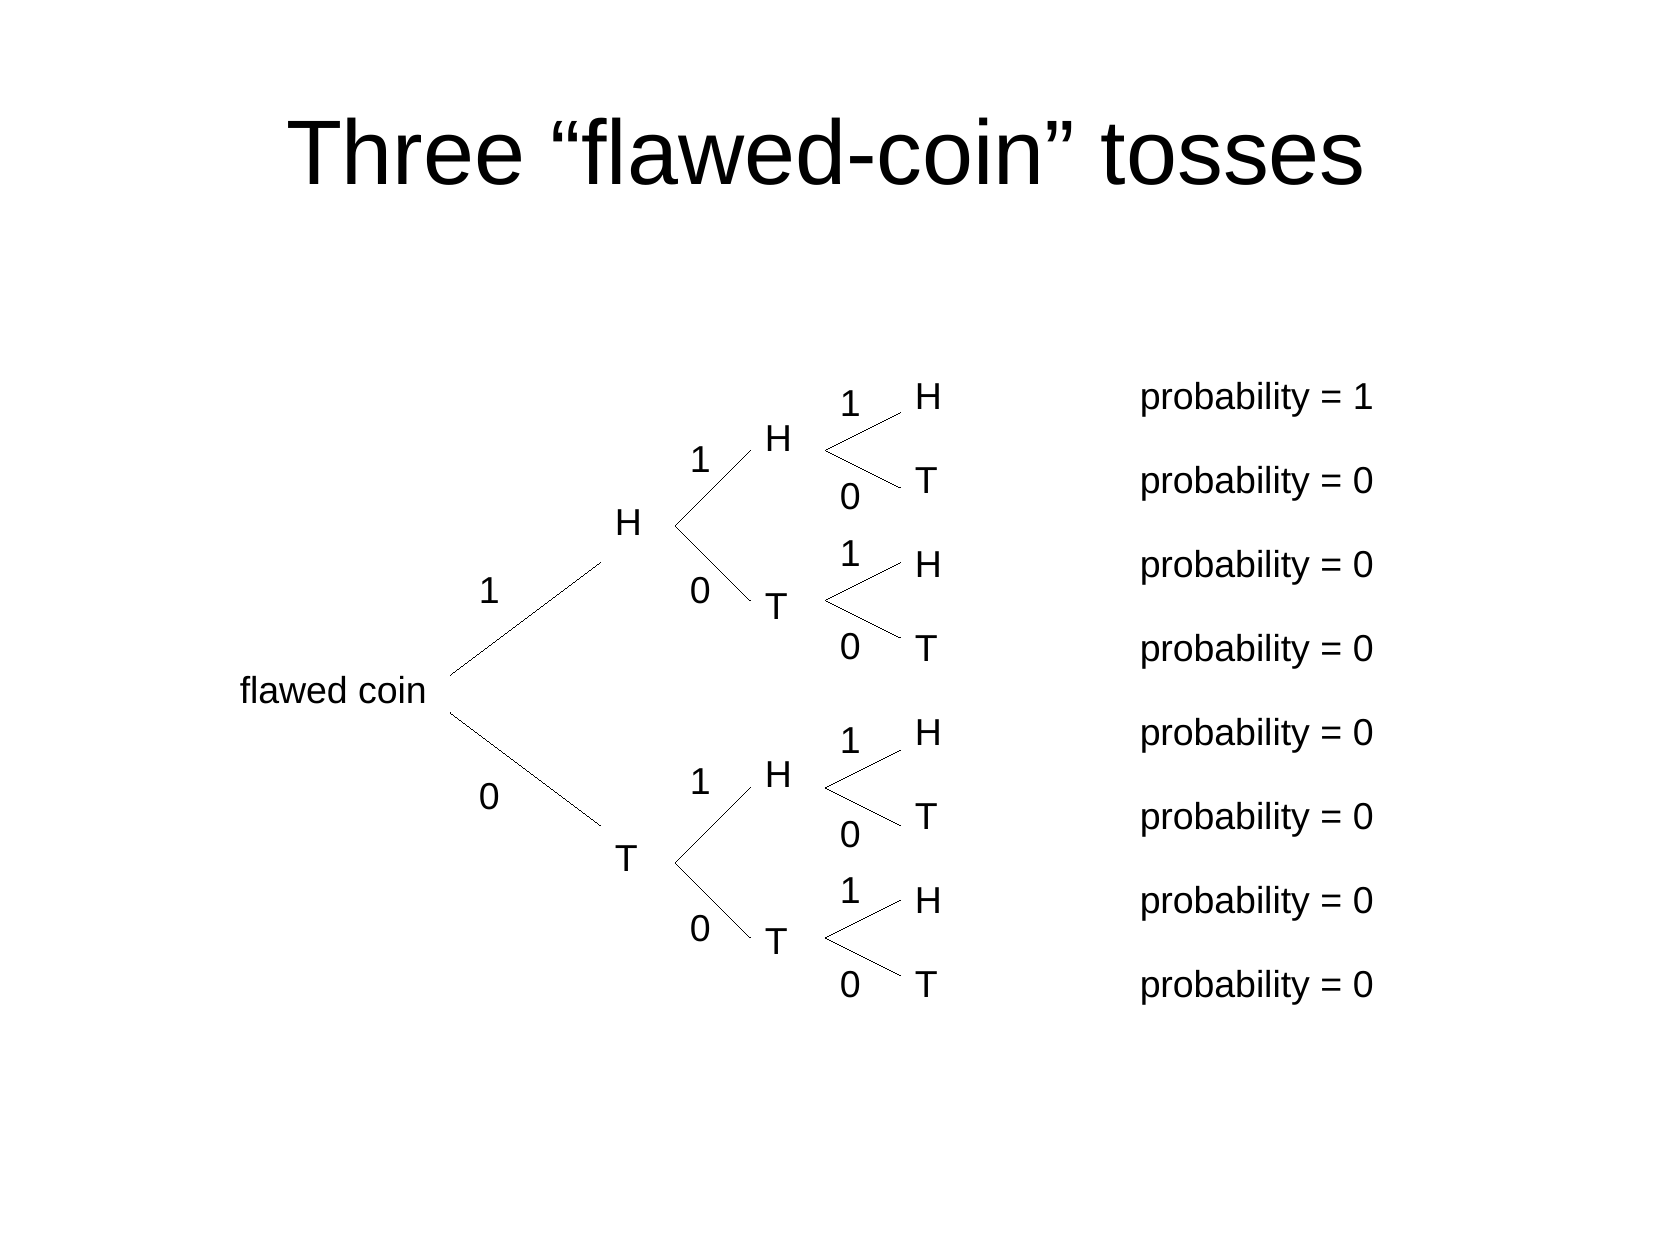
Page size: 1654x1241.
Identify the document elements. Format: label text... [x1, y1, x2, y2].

text_box 1 [825, 375, 876, 432]
text_box 1 [675, 753, 726, 826]
subtitle [86, 300, 1576, 1104]
text_box H probability = 1 H T probability = 0 H H probability = 0 T T probability = 0 flawed coin H probability = 0 H T probability = 0 T H probability = 0 T T probability = 0 [225, 367, 1389, 1013]
text_box 1 [464, 562, 515, 620]
text_box 0 [825, 805, 876, 863]
text_box 1 [825, 526, 876, 582]
text_box 0 [464, 768, 515, 826]
text_box 0 [825, 468, 876, 526]
title Three “flawed-coin” tosses [82, 56, 1571, 250]
text_box 1 [825, 863, 876, 920]
text_box 1 [825, 712, 876, 770]
text_box 1 [675, 430, 726, 488]
text_box 0 [675, 562, 726, 620]
text_box 0 [825, 955, 876, 1013]
text_box 0 [825, 618, 876, 676]
text_box 0 [675, 900, 726, 965]
